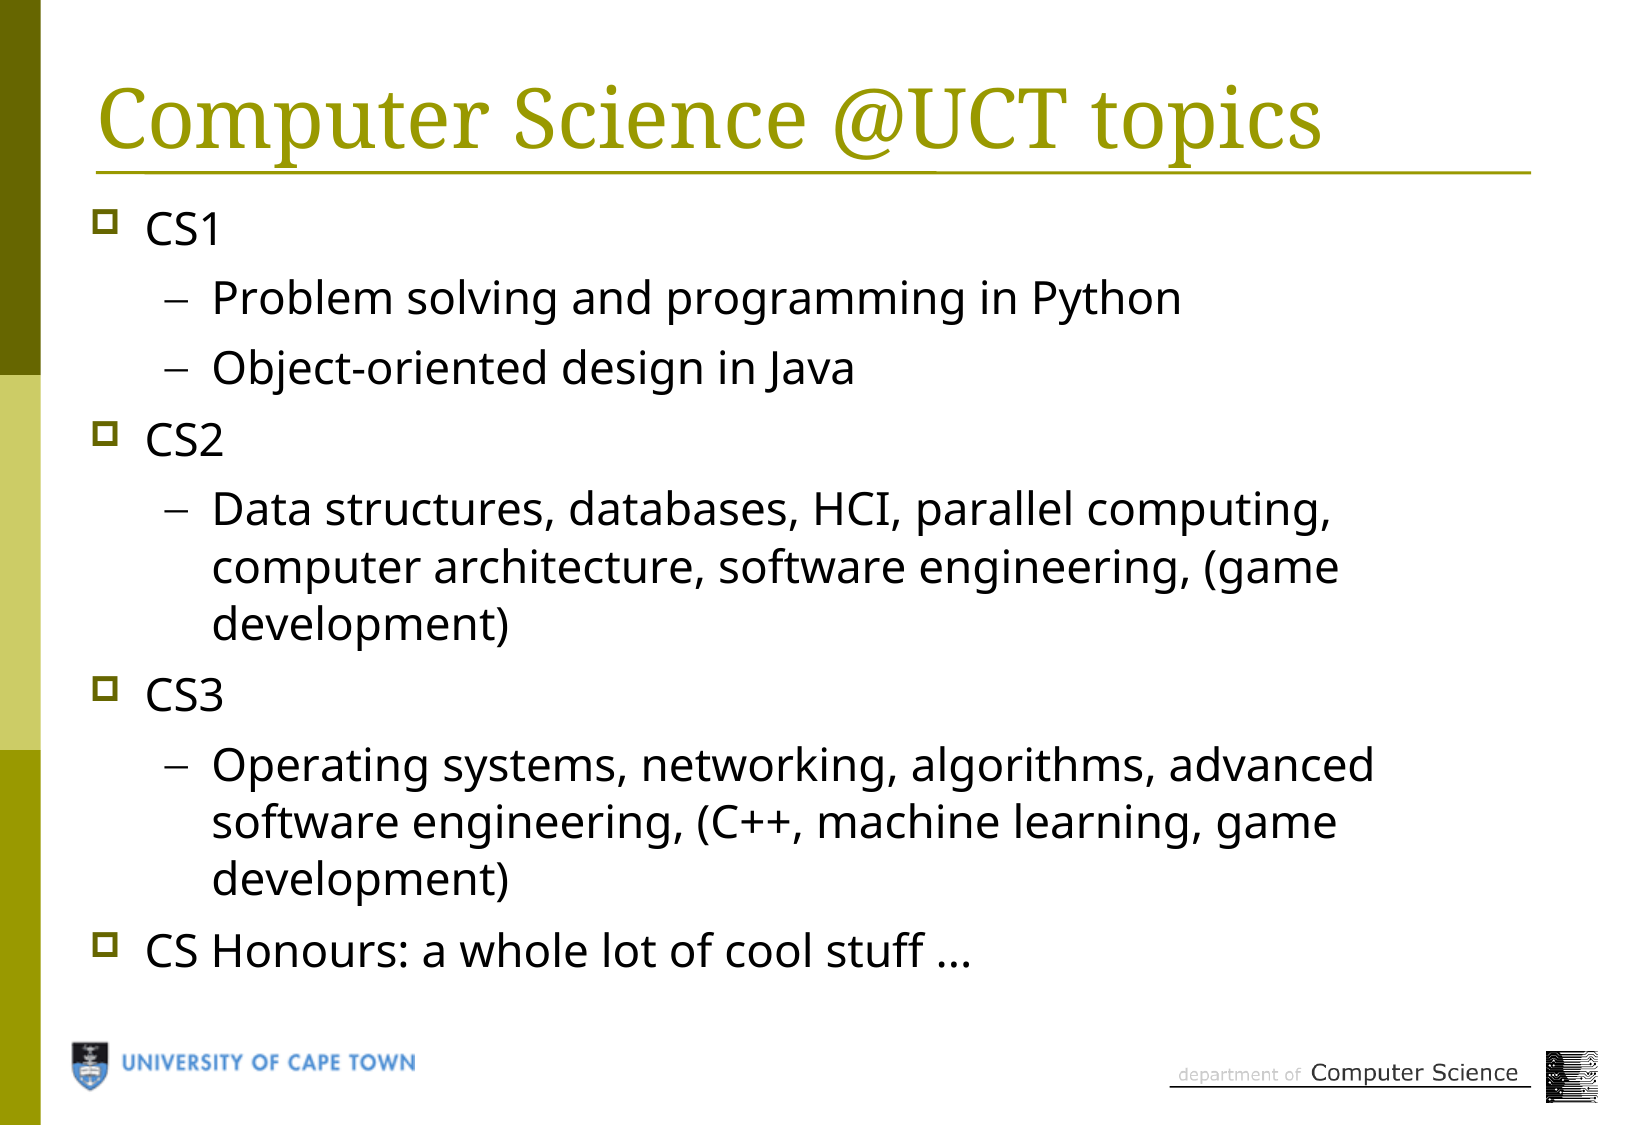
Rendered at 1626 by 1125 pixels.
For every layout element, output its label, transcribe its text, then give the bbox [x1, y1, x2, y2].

list CS1 Problem solving and programming in Python Object-oriented design in Java CS2 Data structures, databases, HCI, parallel computing, computer architecture, software engineering, (game development) CS3 Operating systems, networking, algorithms, advanced software engineering, (C++, machine learning, game development) CS Honours: a whole lot of cool stuff ... [74, 187, 1538, 1050]
picture [1546, 1051, 1598, 1103]
picture [61, 1024, 415, 1103]
title Computer Science @UCT topics [81, 38, 1544, 173]
picture [1169, 1050, 1532, 1091]
